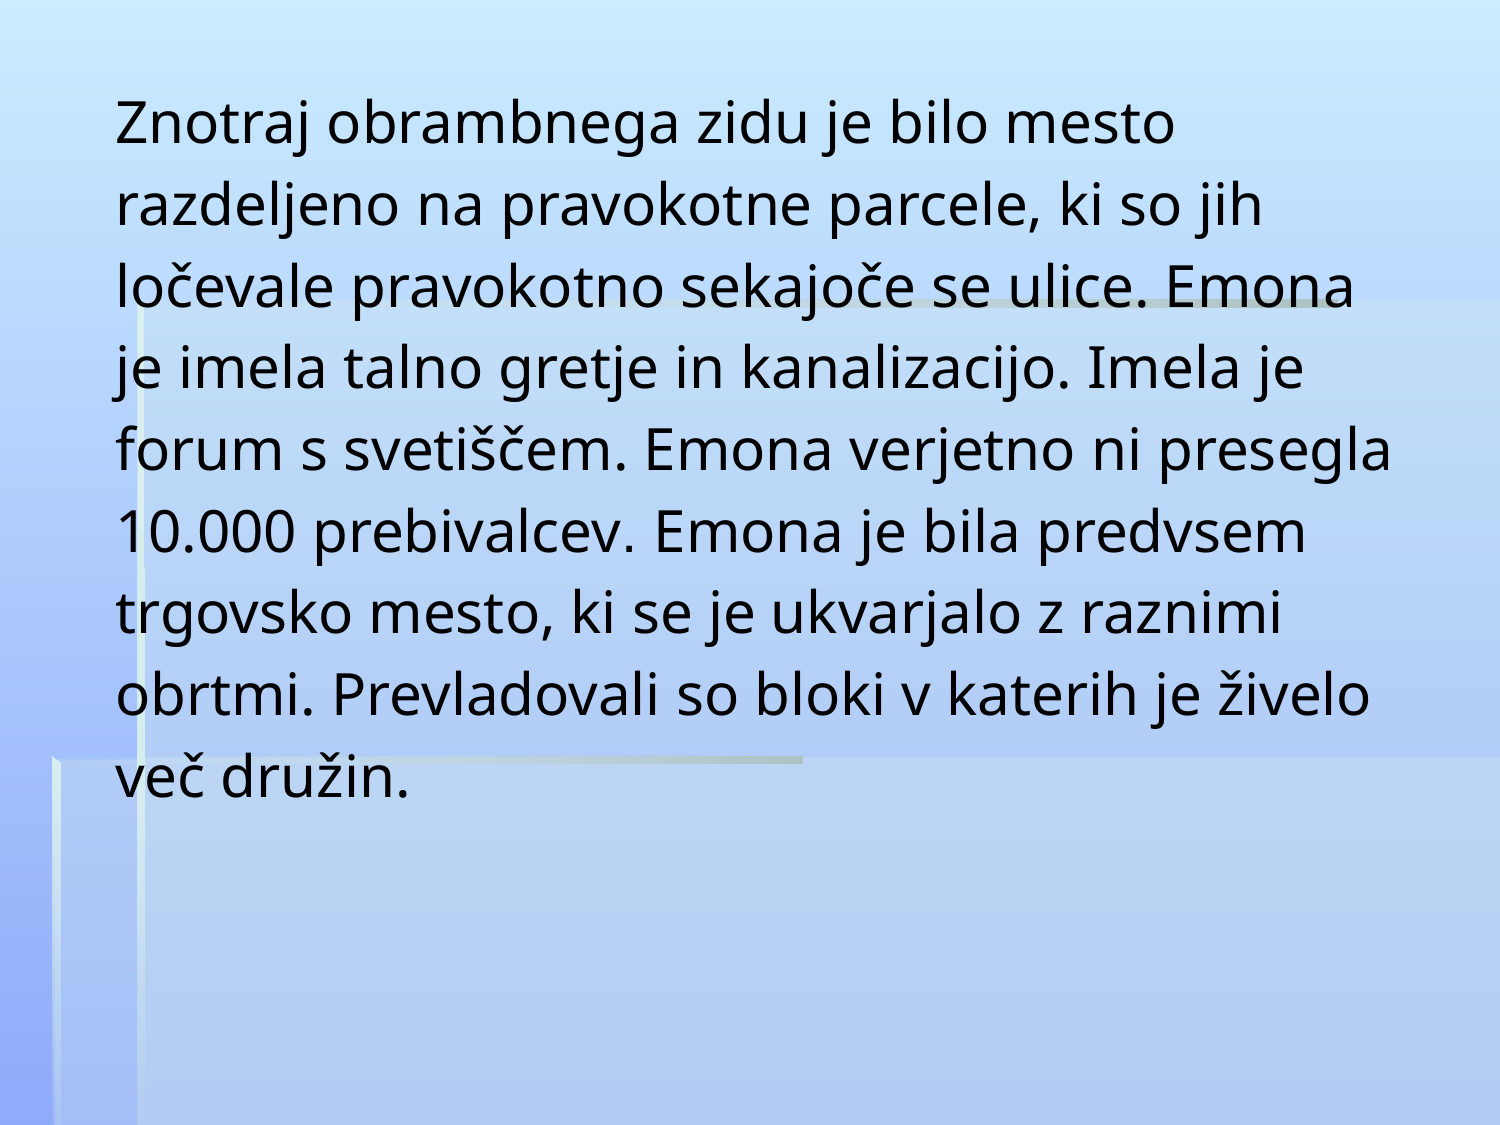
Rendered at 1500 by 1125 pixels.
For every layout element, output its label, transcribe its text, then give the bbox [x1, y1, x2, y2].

list Znotraj obrambnega zidu je bilo mesto razdeljeno na pravokotne parcele, ki so jih ločevale pravokotno sekajoče se ulice. Emona je imela talno gretje in kanalizacijo. Imela je forum s svetiščem. Emona verjetno ni presegla 10.000 prebivalcev. Emona je bila predvsem trgovsko mesto, ki se je ukvarjalo z raznimi obrtmi. Prevladovali so bloki v katerih je živelo več družin. [100, 78, 1424, 870]
